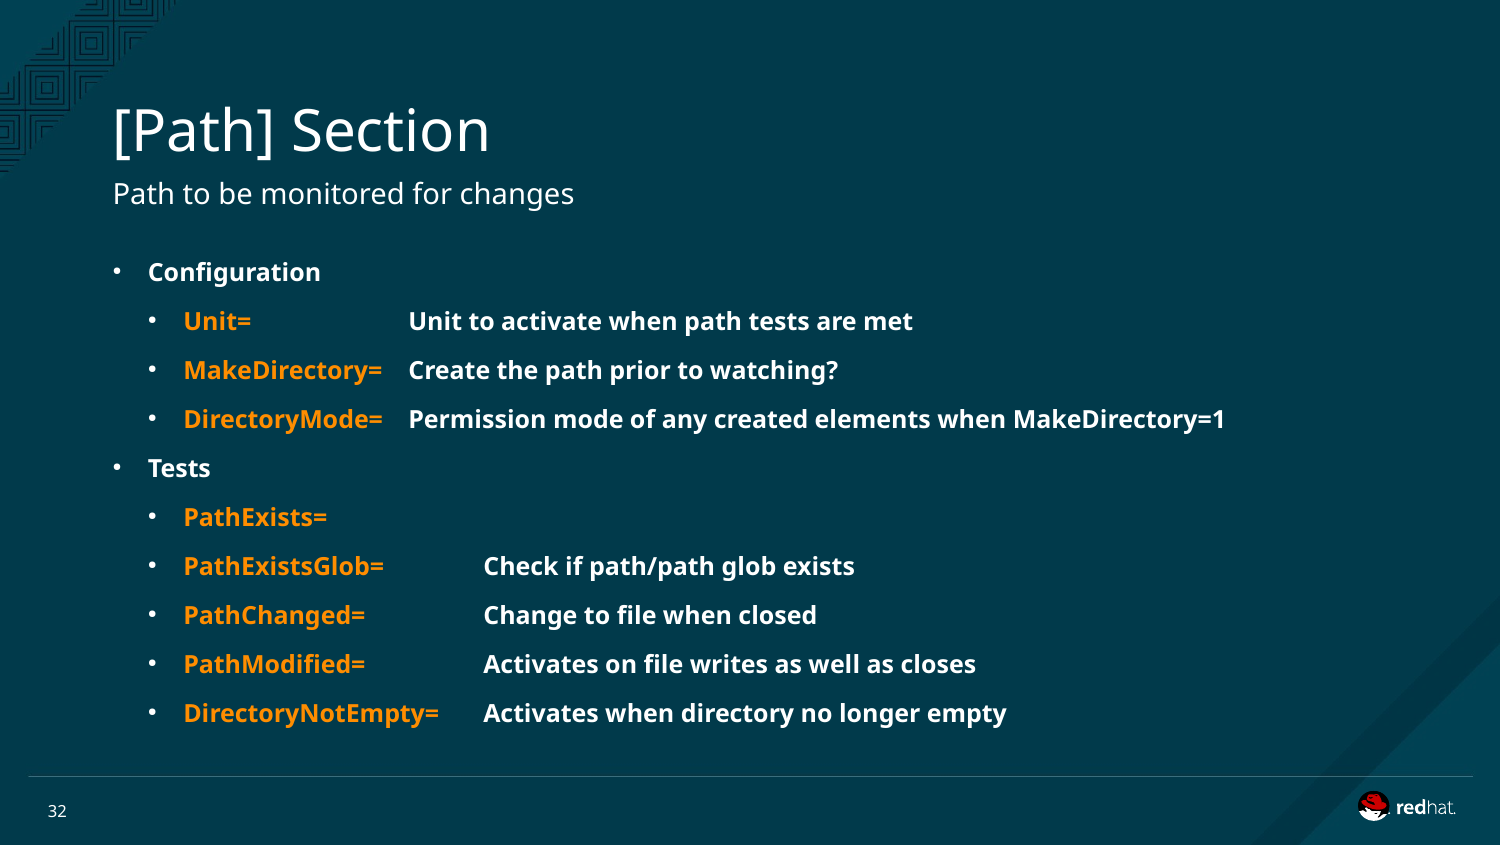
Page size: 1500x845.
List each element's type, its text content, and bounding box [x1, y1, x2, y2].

picture [99, 38, 103, 49]
title [Path] Section [112, 0, 1388, 169]
text_box Configuration Unit= Unit to activate when path tests are met MakeDirectory= Create the path prior to watching? DirectoryMode= Permission mode of any created elements when MakeDirectory=1 Tests PathExists= PathExistsGlob= Check if path/path glob exists PathChanged= Change to file when closed PathModified= Activates on file writes as well as closes DirectoryNotEmpty= Activates when directory no longer empty [112, 255, 1174, 708]
subtitle Path to be monitored for changes [112, 173, 1388, 237]
